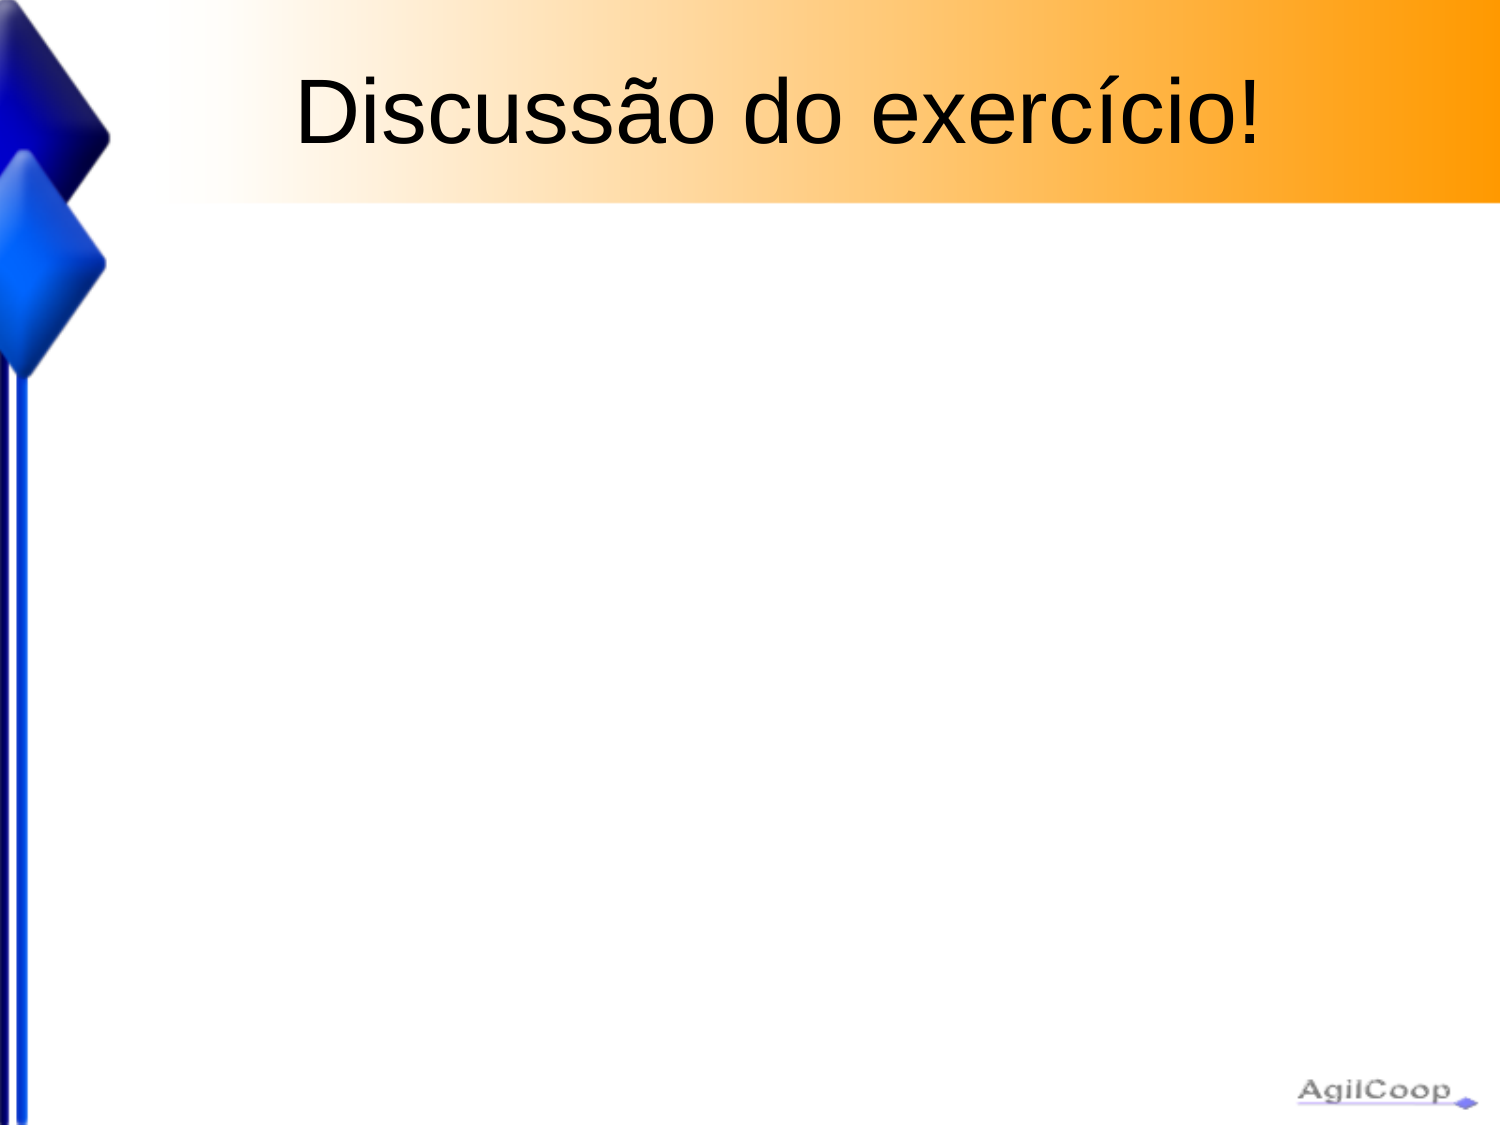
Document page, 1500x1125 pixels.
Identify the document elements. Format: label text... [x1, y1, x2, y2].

picture [0, 0, 1500, 1125]
title Discussão do exercício! [82, 8, 1477, 216]
